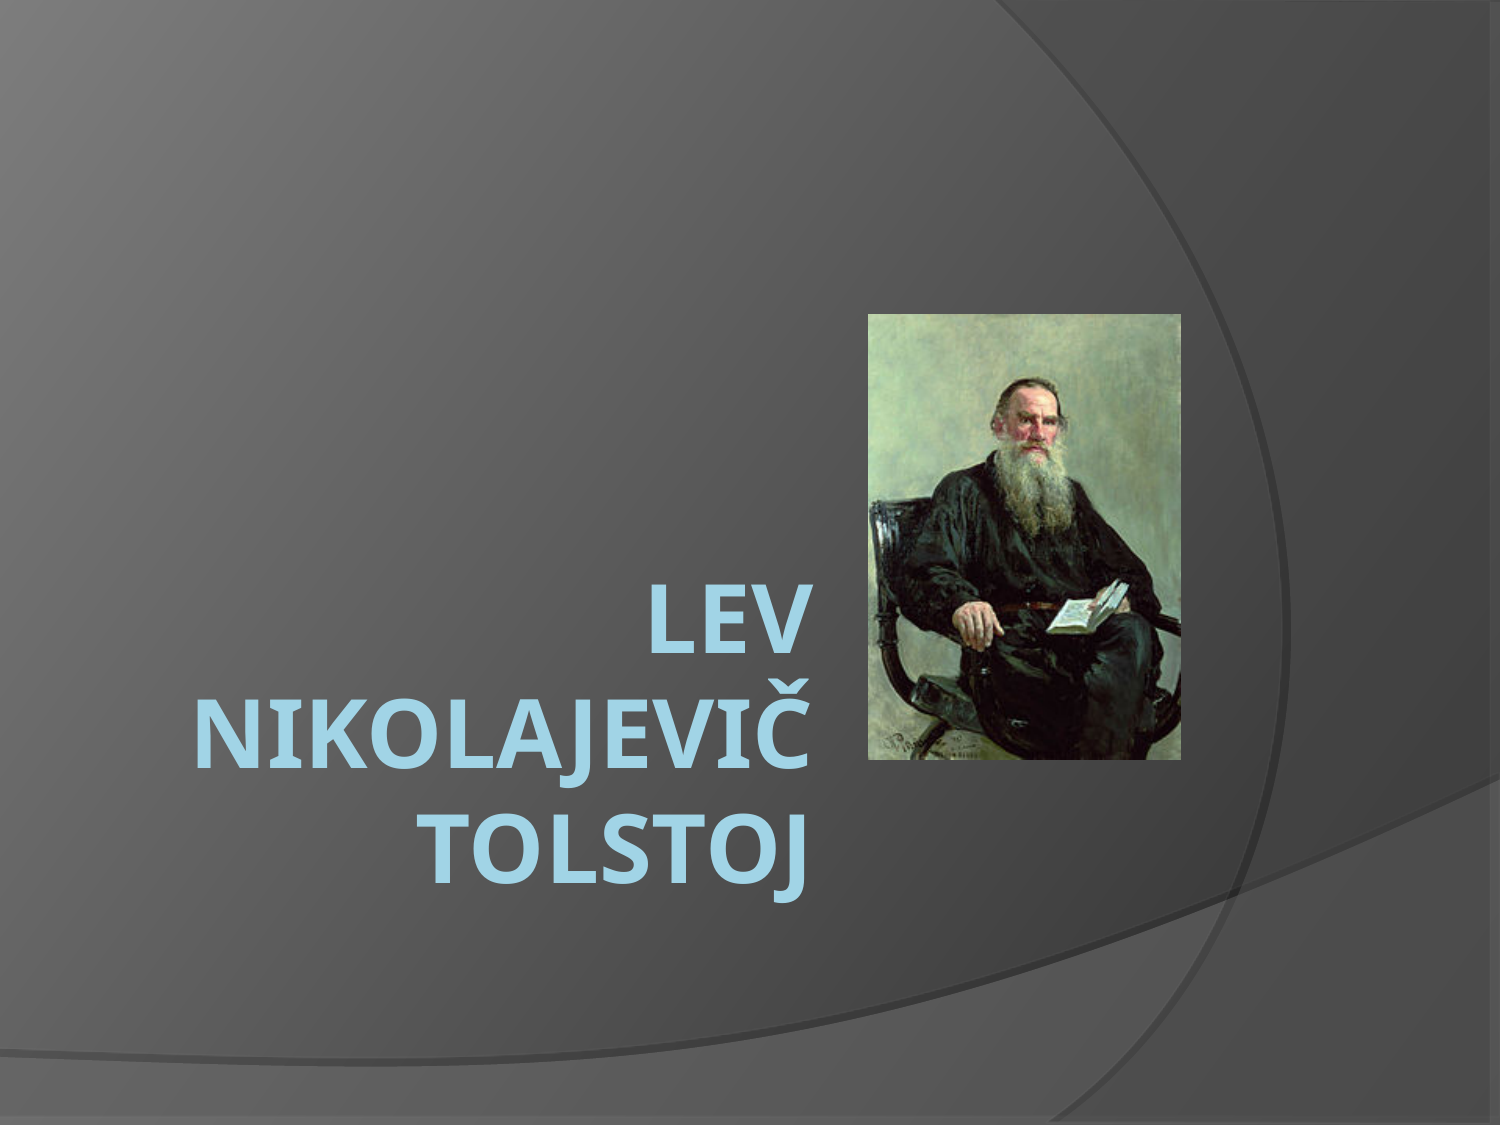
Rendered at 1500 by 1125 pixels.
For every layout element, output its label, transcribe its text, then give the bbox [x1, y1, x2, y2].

title LEV NIKOLAJEVIČ TOLSTOJ [64, 550, 821, 925]
picture [868, 314, 1181, 760]
